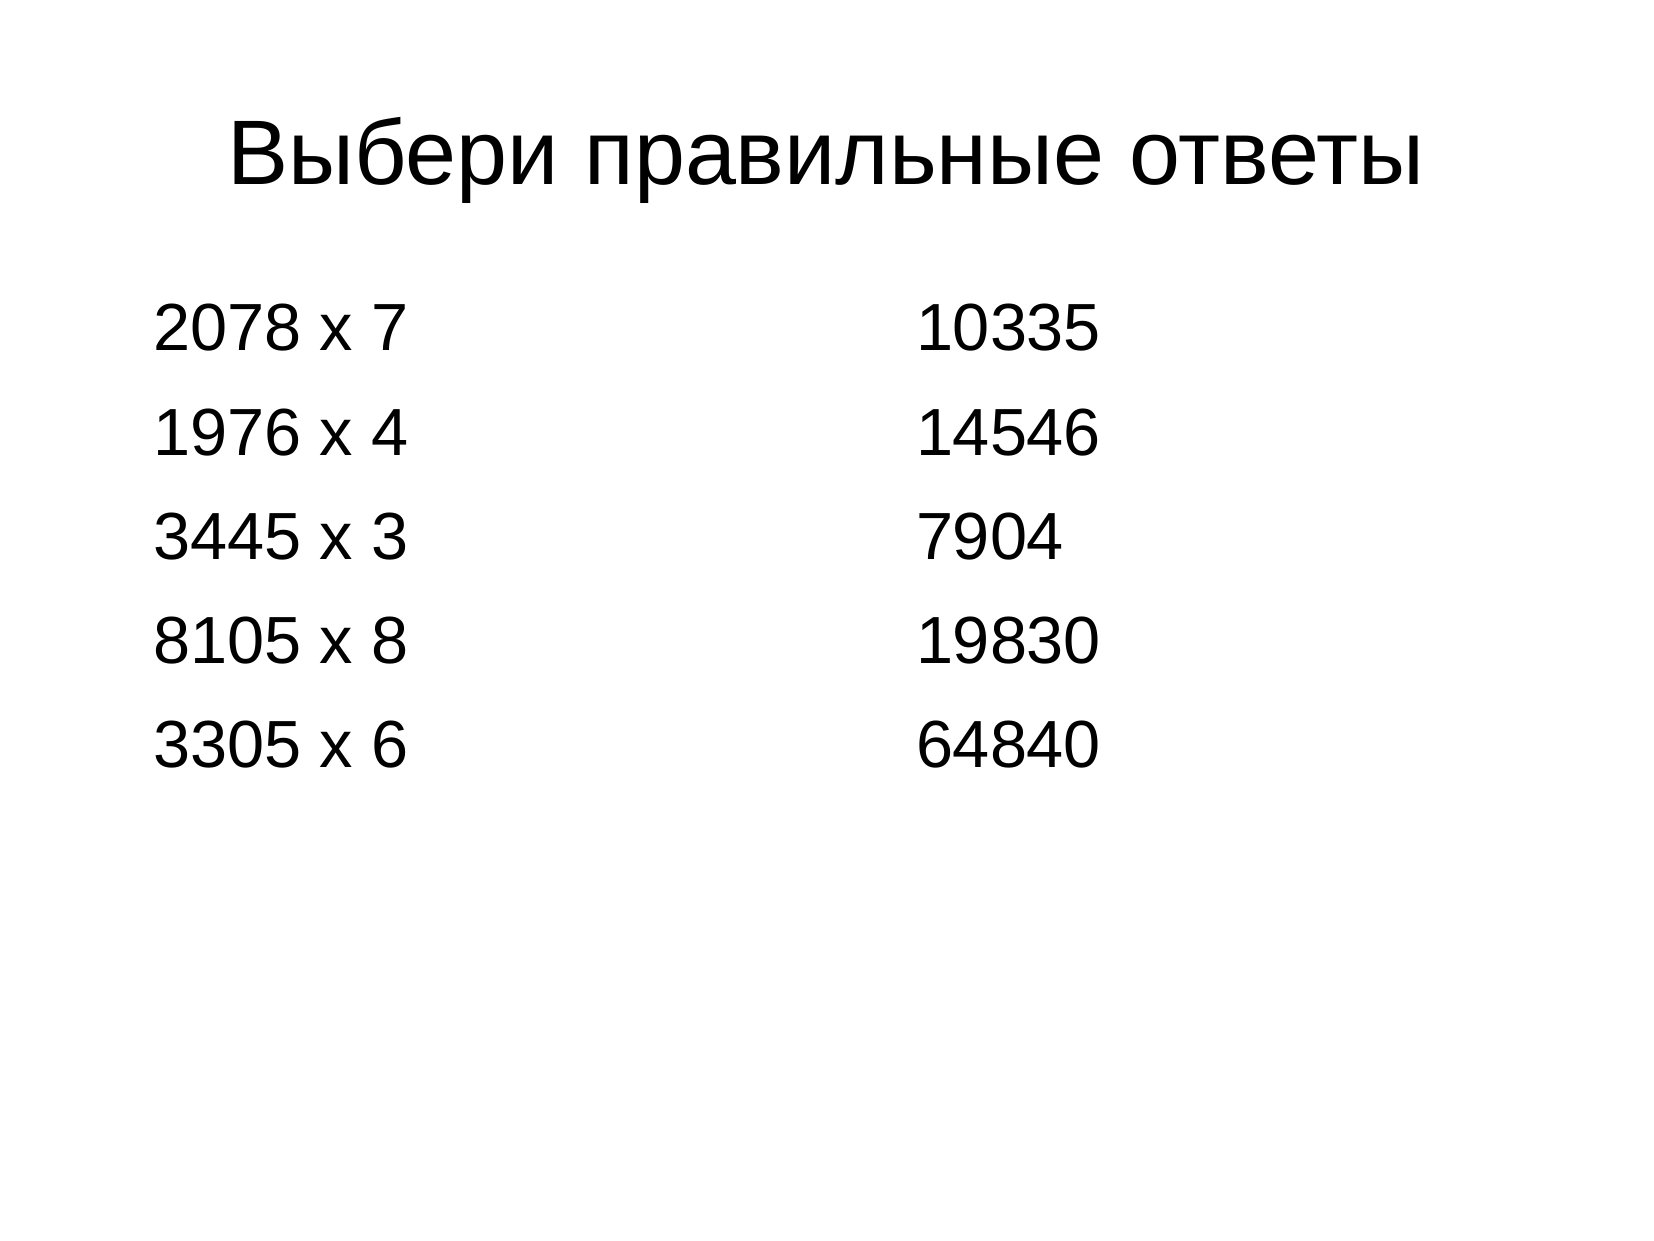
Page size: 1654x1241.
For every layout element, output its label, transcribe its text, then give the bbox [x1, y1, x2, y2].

title Выбери правильные ответы [82, 49, 1571, 257]
list 2078 х 7 1976 х 4 3445 х 3 8105 х 8 3305 х 6 [82, 290, 809, 1109]
list 10335 14546 7904 19830 64840 [845, 290, 1572, 1109]
